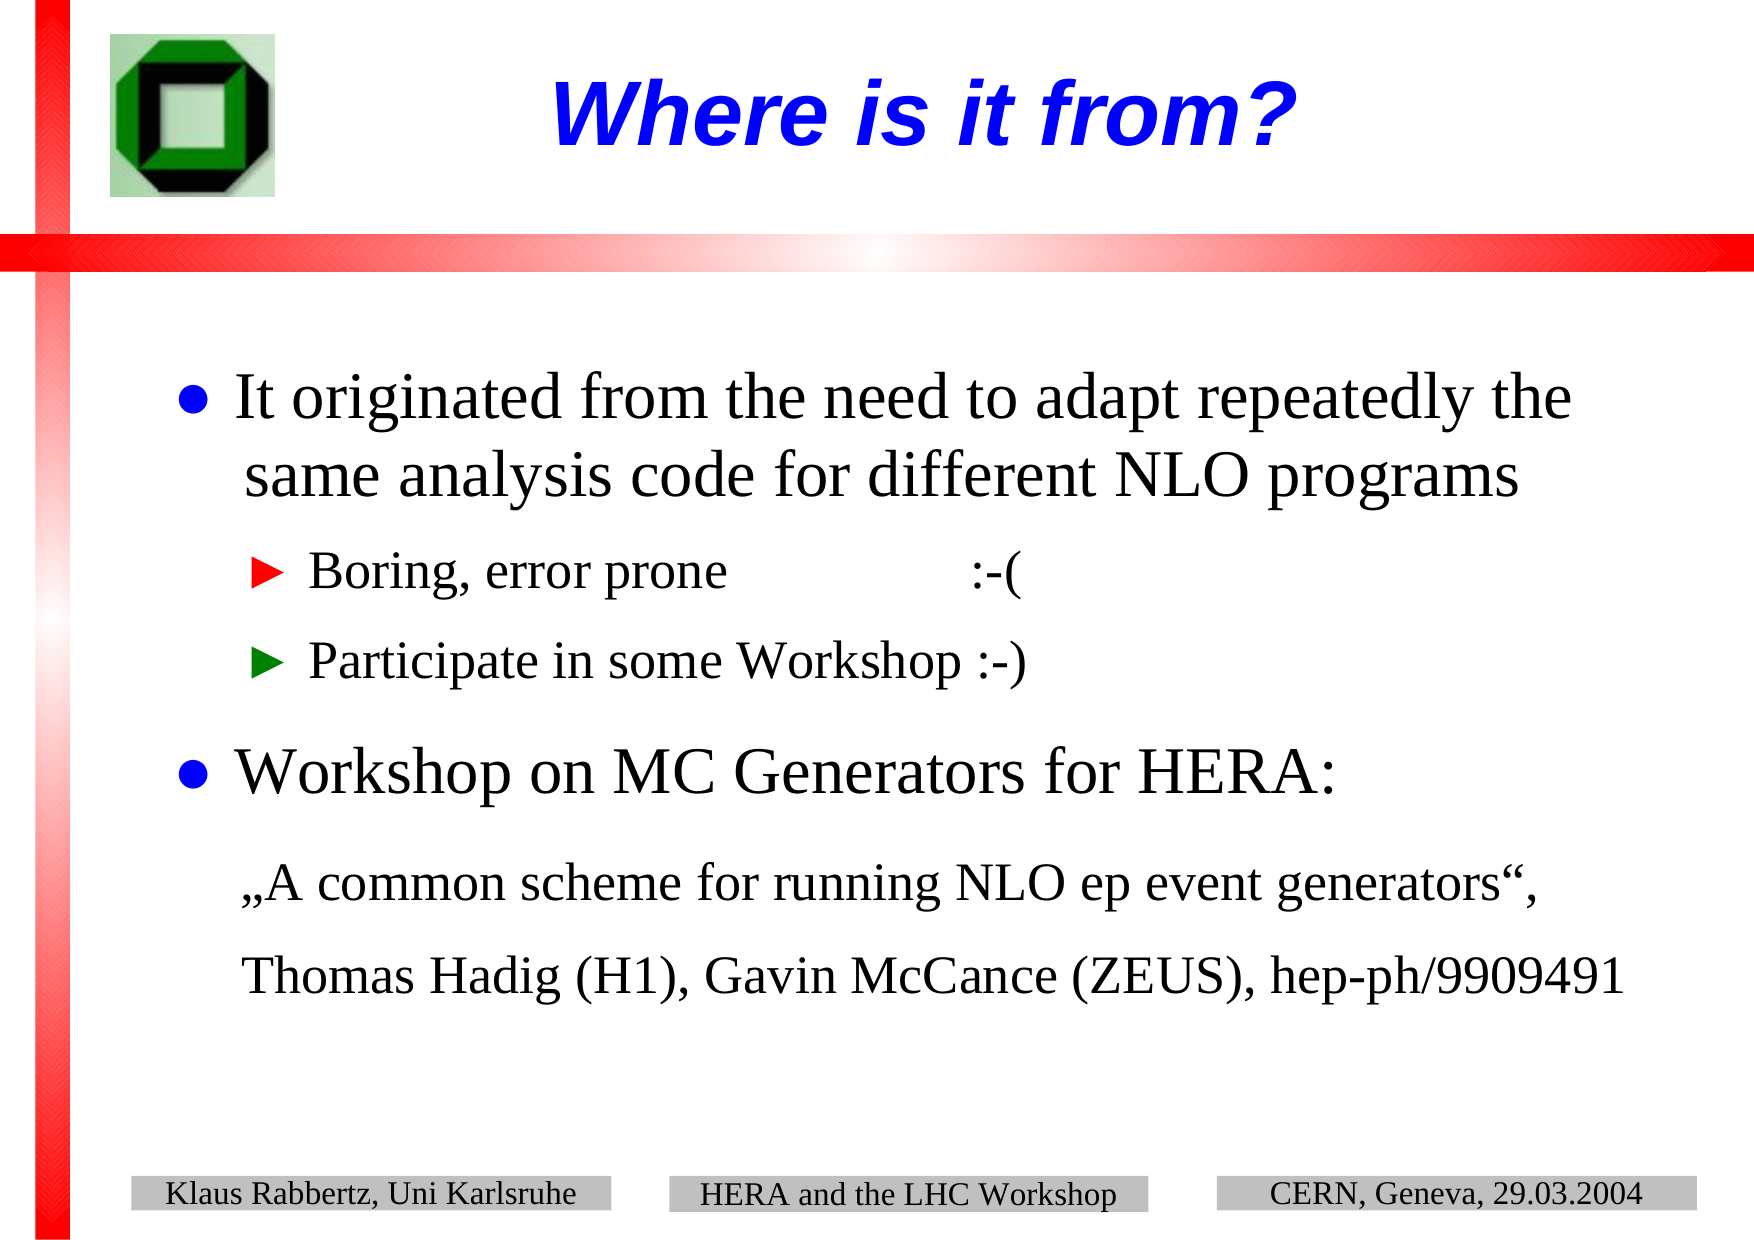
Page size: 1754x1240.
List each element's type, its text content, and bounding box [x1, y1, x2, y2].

list ● It originated from the need to adapt repeatedly the same analysis code for different NLO programs ► Boring, error prone :-( ► Participate in some Workshop :-) ● Workshop on MC Generators for HERA: „A common scheme for running NLO ep event generators“, Thomas Hadig (H1), Gavin McCance (ZEUS), hep-ph/9909491 [161, 344, 1660, 1101]
picture [110, 34, 275, 197]
title Where is it from? [282, 10, 1566, 218]
